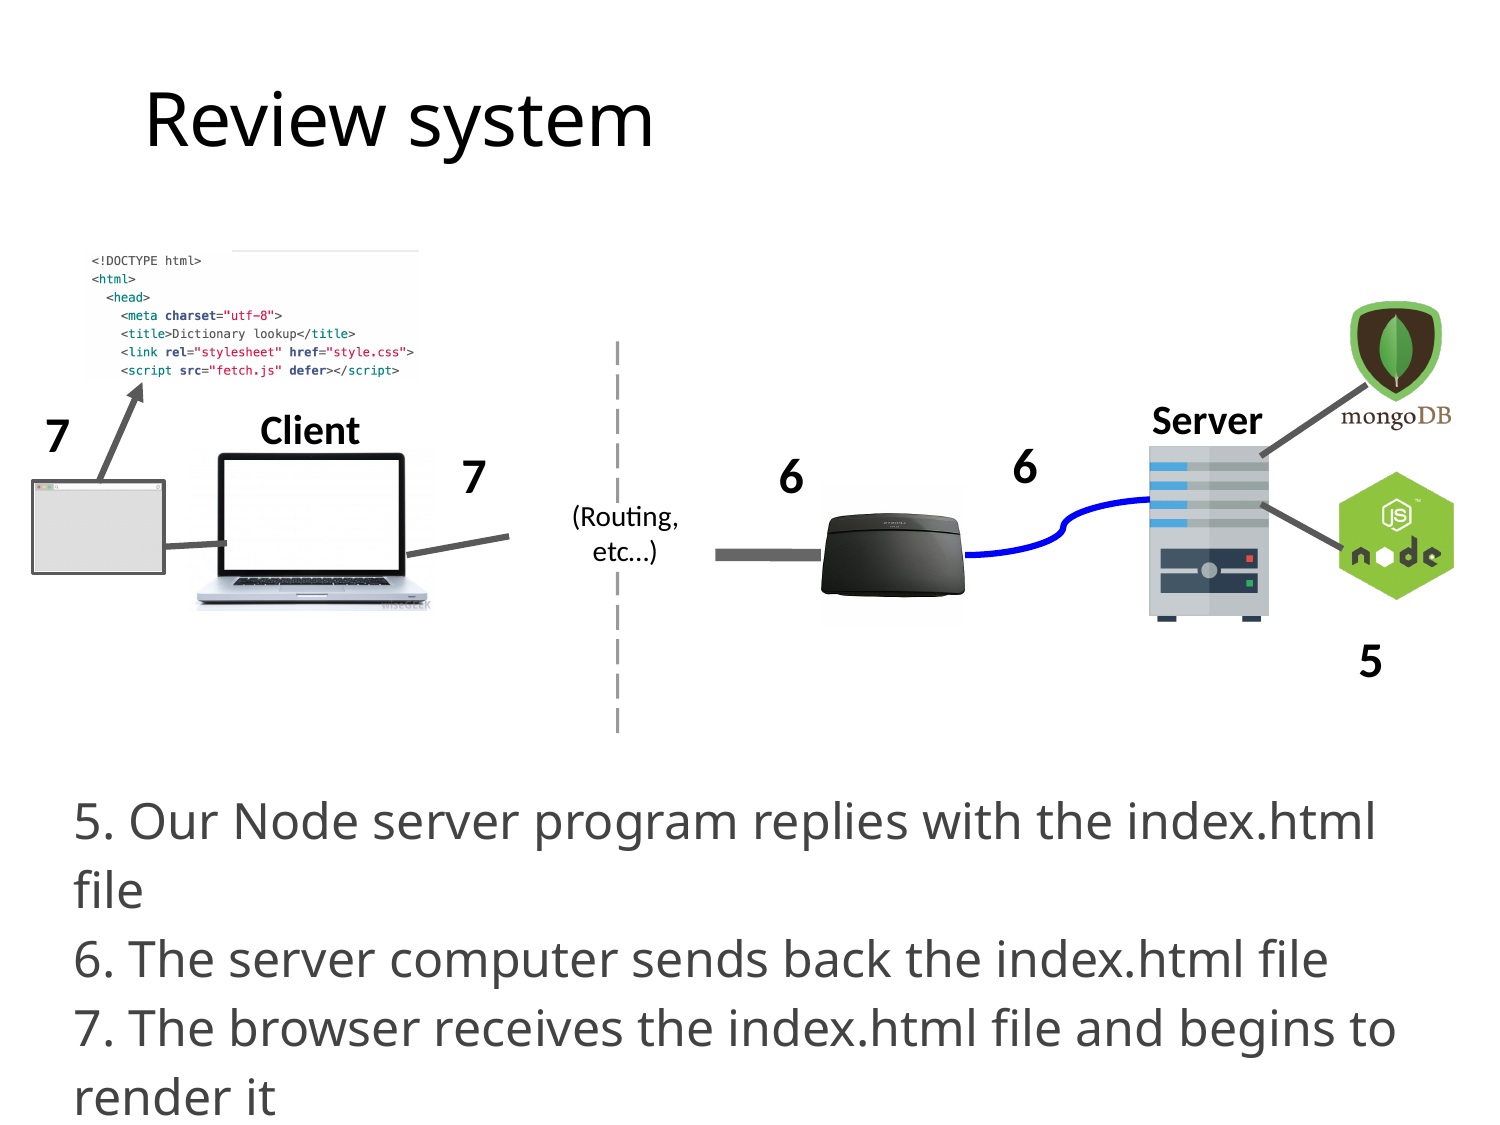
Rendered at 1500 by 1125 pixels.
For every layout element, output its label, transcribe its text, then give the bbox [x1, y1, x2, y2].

text_box 6 [984, 422, 1066, 505]
picture [85, 250, 419, 382]
text_box 7 [433, 433, 515, 515]
text_box (Routing, etc…) [509, 456, 727, 618]
picture [1330, 470, 1462, 602]
picture [1324, 282, 1468, 450]
list 5. Our Node server program replies with the index.html file 6. The server computer sends back the index.html file 7. The browser receives the index.html file and begins to render it [59, 765, 1442, 1067]
text_box 7 [16, 391, 99, 474]
picture [187, 449, 433, 611]
title Review system [128, 56, 1372, 183]
picture [821, 483, 965, 627]
text_box Server [1085, 361, 1331, 475]
picture [34, 482, 163, 572]
text_box 5 [1330, 616, 1412, 699]
text_box 6 [750, 433, 832, 515]
text_box Client [188, 371, 434, 466]
picture [1114, 475, 1302, 630]
